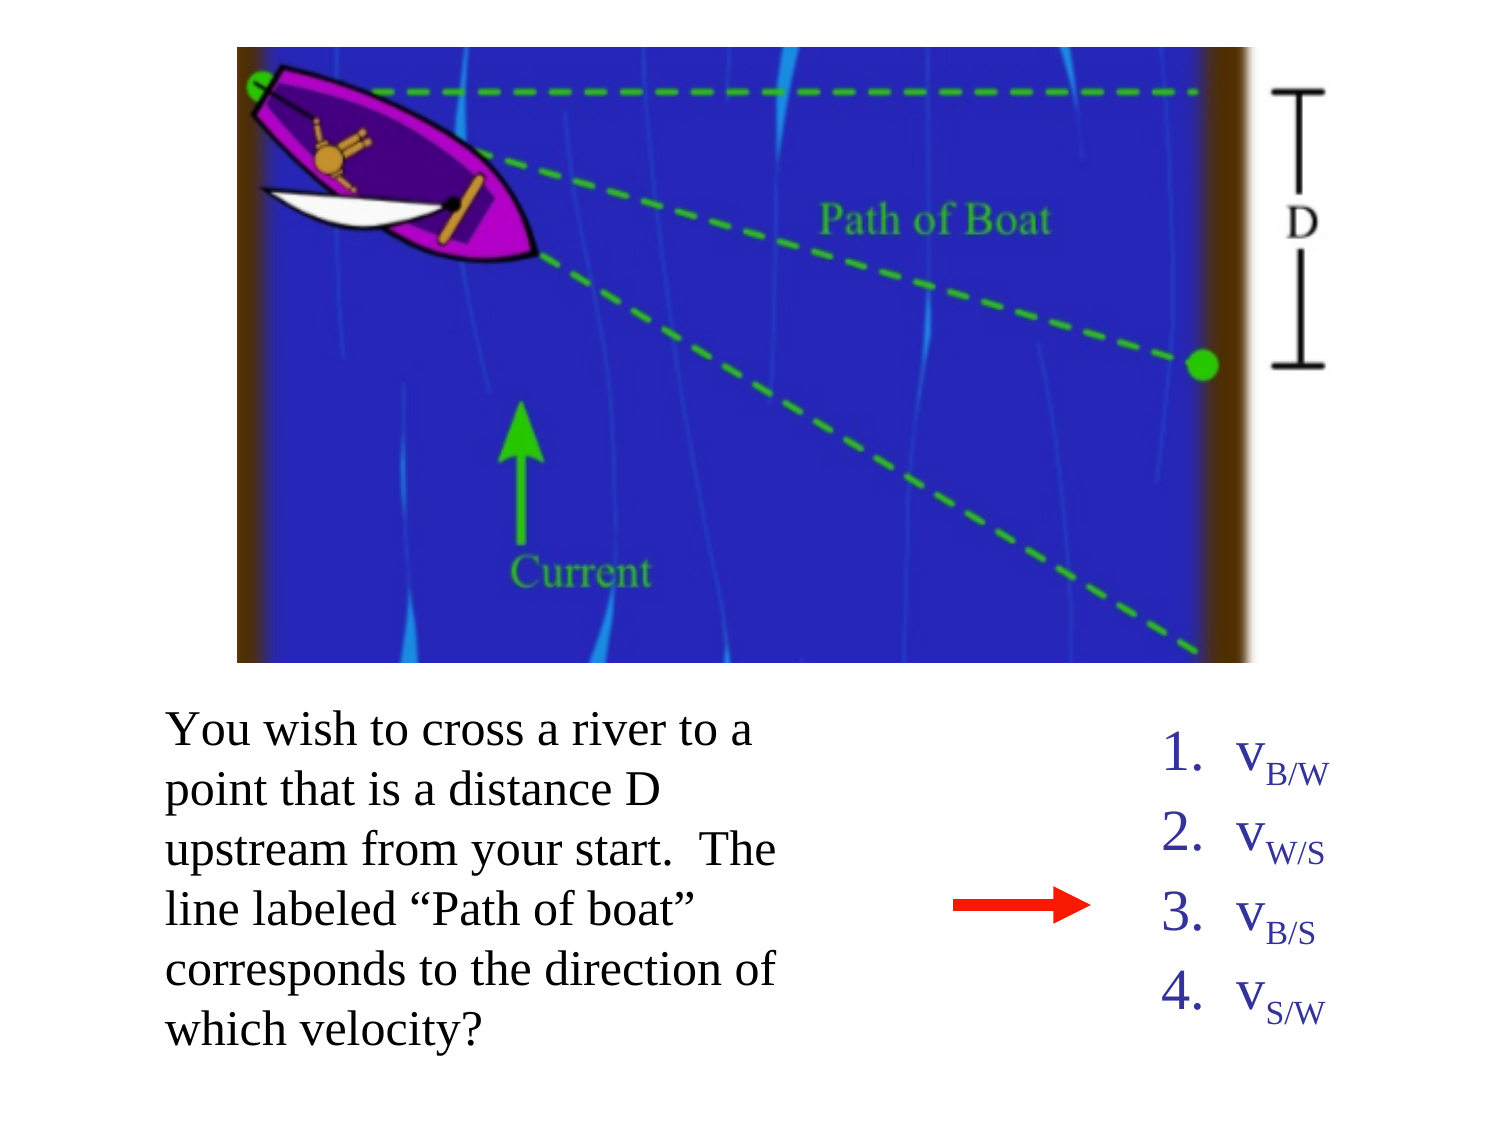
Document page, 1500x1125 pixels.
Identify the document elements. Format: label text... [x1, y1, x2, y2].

text_box You wish to cross a river to a point that is a distance D upstream from your start. The line labeled “Path of boat” corresponds to the direction of which velocity? [149, 687, 850, 1063]
picture [237, 47, 1351, 663]
text_box vB/W vW/S vB/S vS/W [1146, 704, 1345, 1039]
